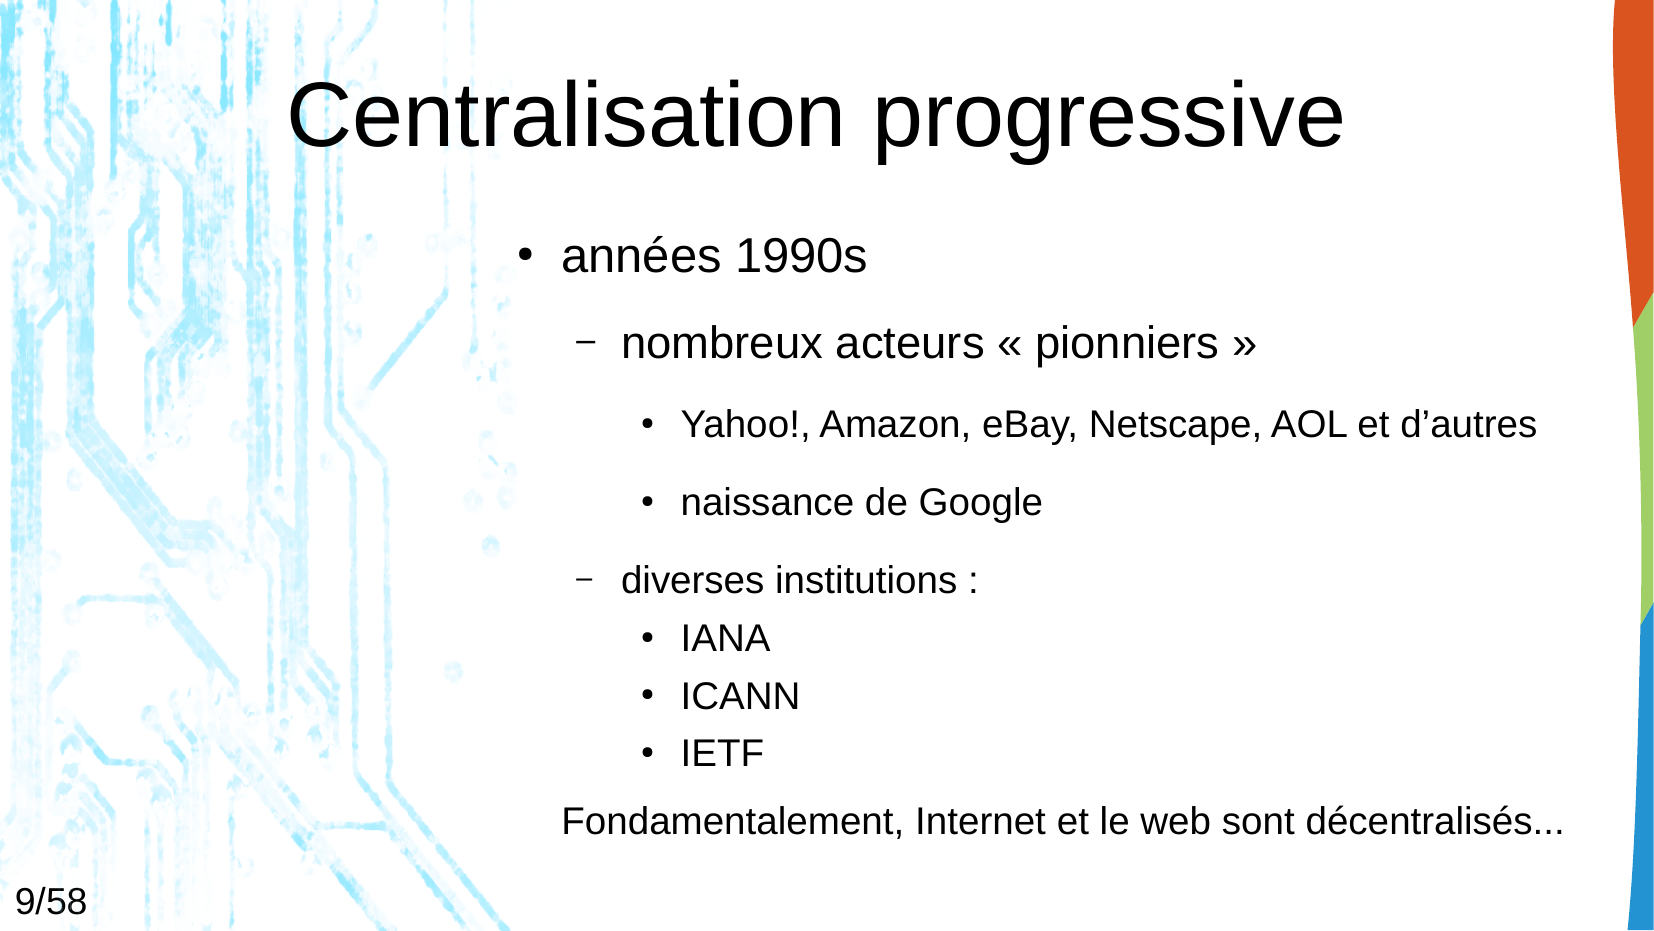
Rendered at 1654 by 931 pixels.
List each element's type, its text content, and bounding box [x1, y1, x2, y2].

picture [0, 0, 517, 931]
list années 1990s nombreux acteurs « pionniers » Yahoo!, Amazon, eBay, Netscape, AOL et d’autres naissance de Google diverses institutions : IANA ICANN IETF Fondamentalement, Internet et le web sont décentralisés... [501, 228, 1571, 857]
title Centralisation progressive [104, 37, 1530, 193]
